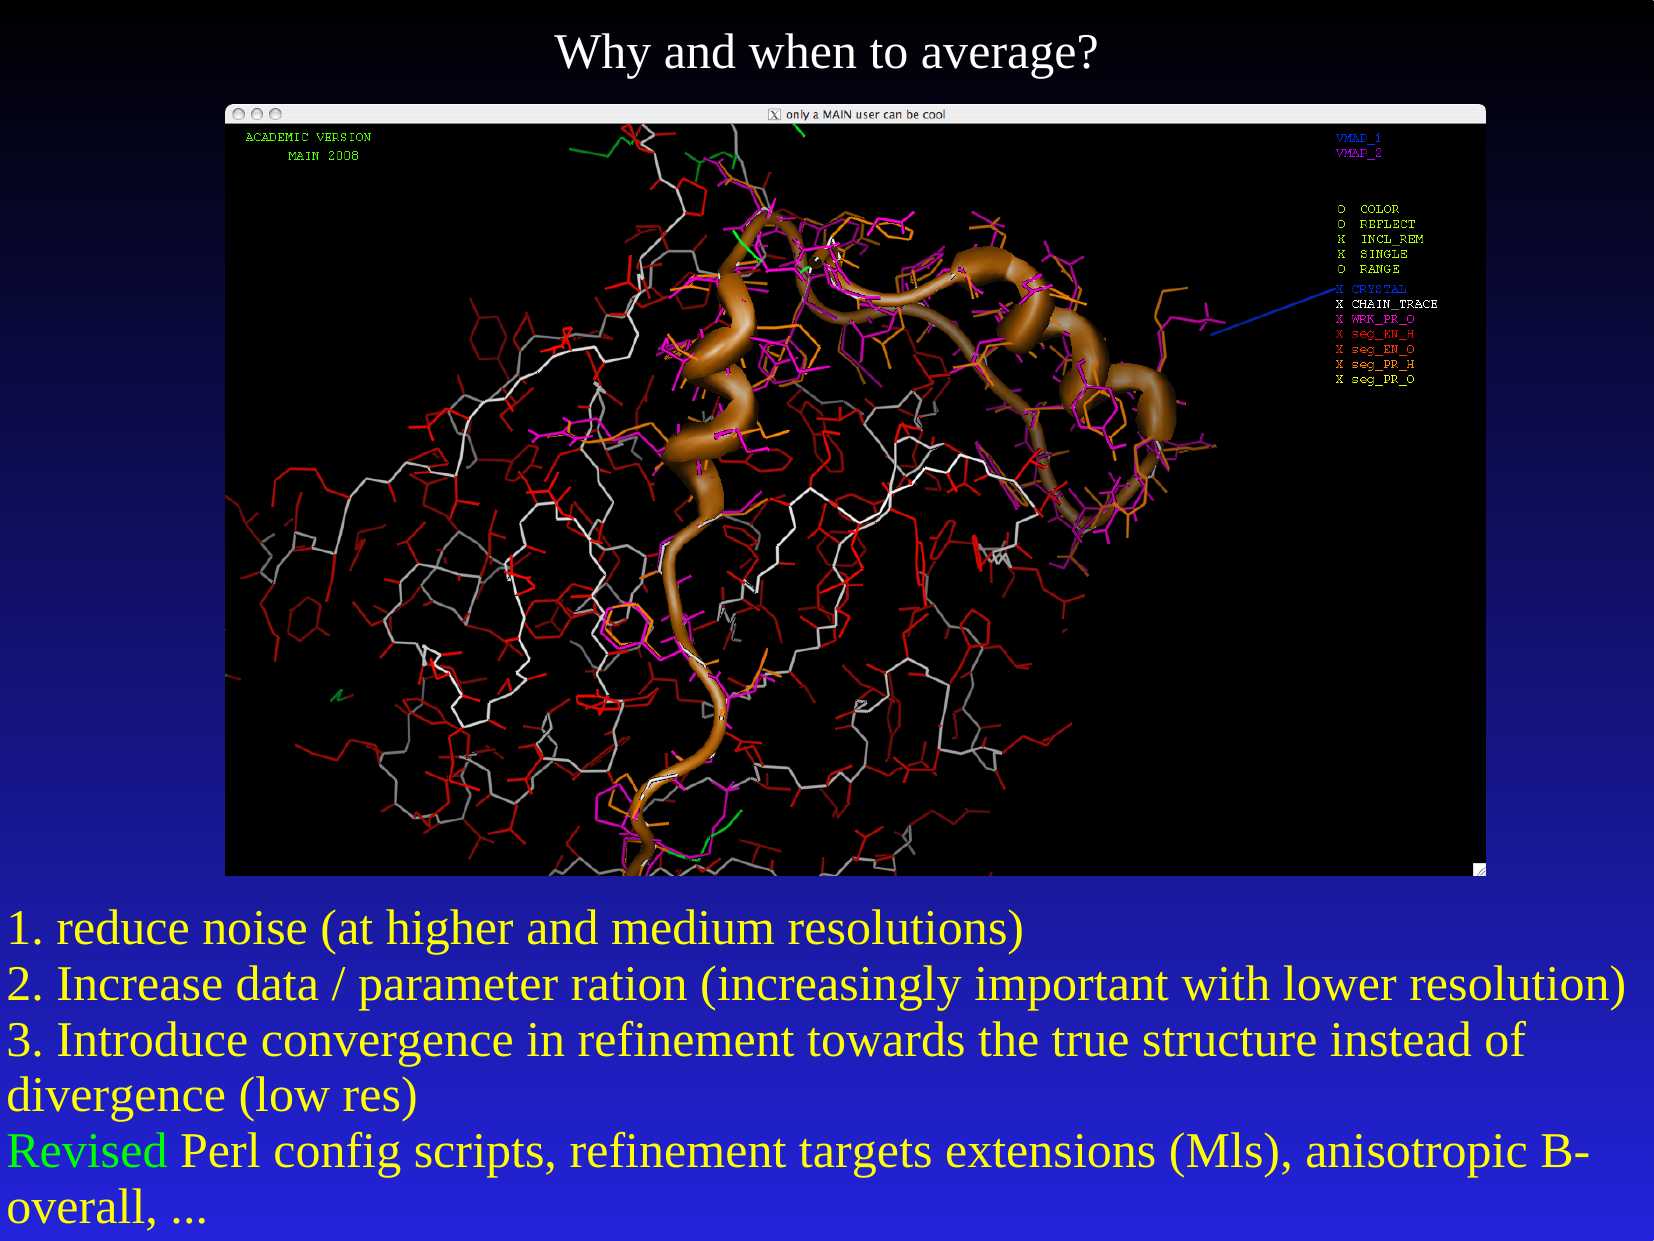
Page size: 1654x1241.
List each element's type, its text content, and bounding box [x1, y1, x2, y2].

text_box Why and when to average? [539, 16, 1114, 88]
text_box 1. reduce noise (at higher and medium resolutions) 2. Increase data / parameter ration (increasingly important with lower resolution) 3. Introduce convergence in refinement towards the true structure instead of divergence (low res) Revised Perl config scripts, refinement targets extensions (Mls), anisotropic B-overall, ... [0, 892, 1654, 1241]
picture [225, 104, 1486, 876]
